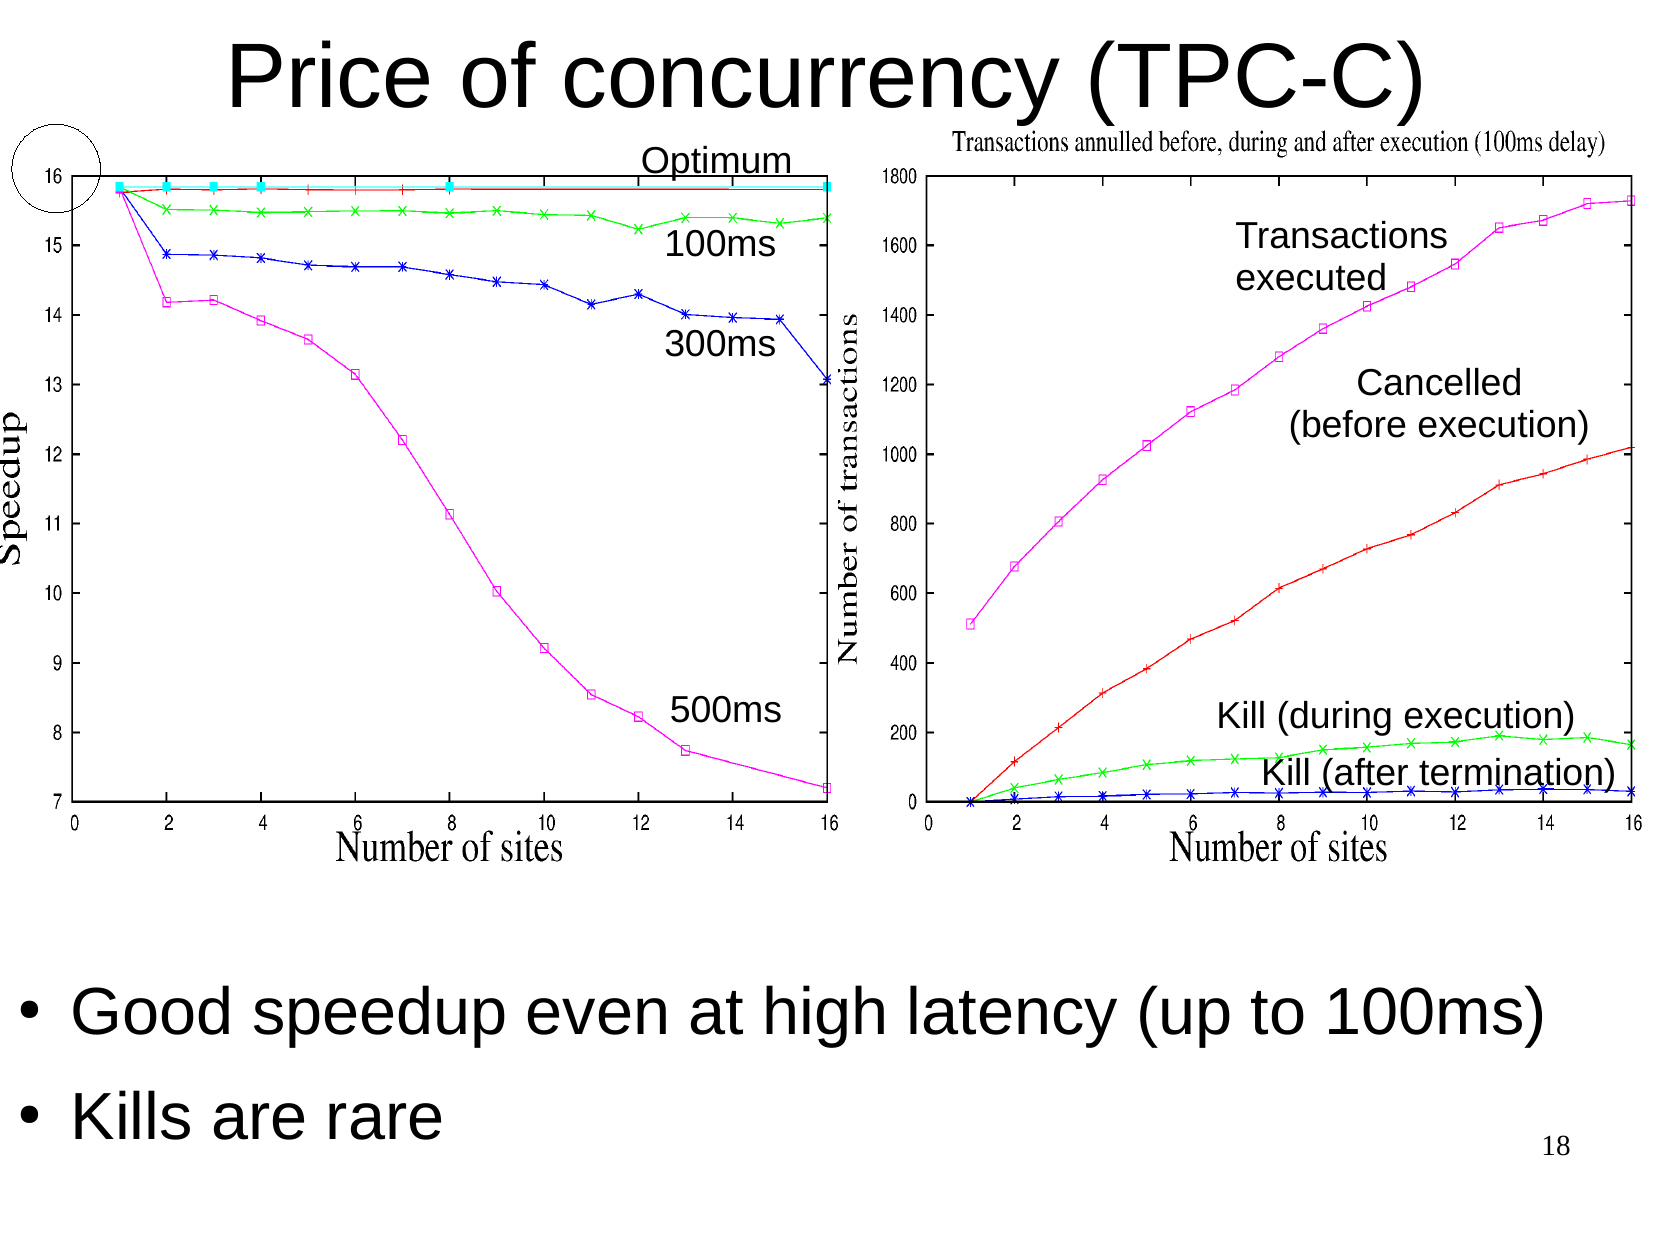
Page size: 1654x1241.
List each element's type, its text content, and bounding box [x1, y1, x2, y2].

title Price of concurrency (TPC-C) [82, 0, 1571, 180]
text_box [11, 124, 101, 213]
picture [0, 112, 1654, 869]
text_box Transactions executed [1220, 206, 1464, 306]
text_box Kill (after termination) [1246, 744, 1632, 801]
text_box Kill (during execution) [1201, 687, 1591, 745]
text_box Cancelled (before execution) [1273, 354, 1605, 454]
text_box 500ms [655, 681, 798, 739]
list Good speedup even at high latency (up to 100ms) Kills are rare [0, 974, 1654, 1241]
text_box 300ms [649, 315, 792, 373]
text_box 100ms [649, 214, 792, 272]
text_box Optimum [626, 132, 808, 189]
